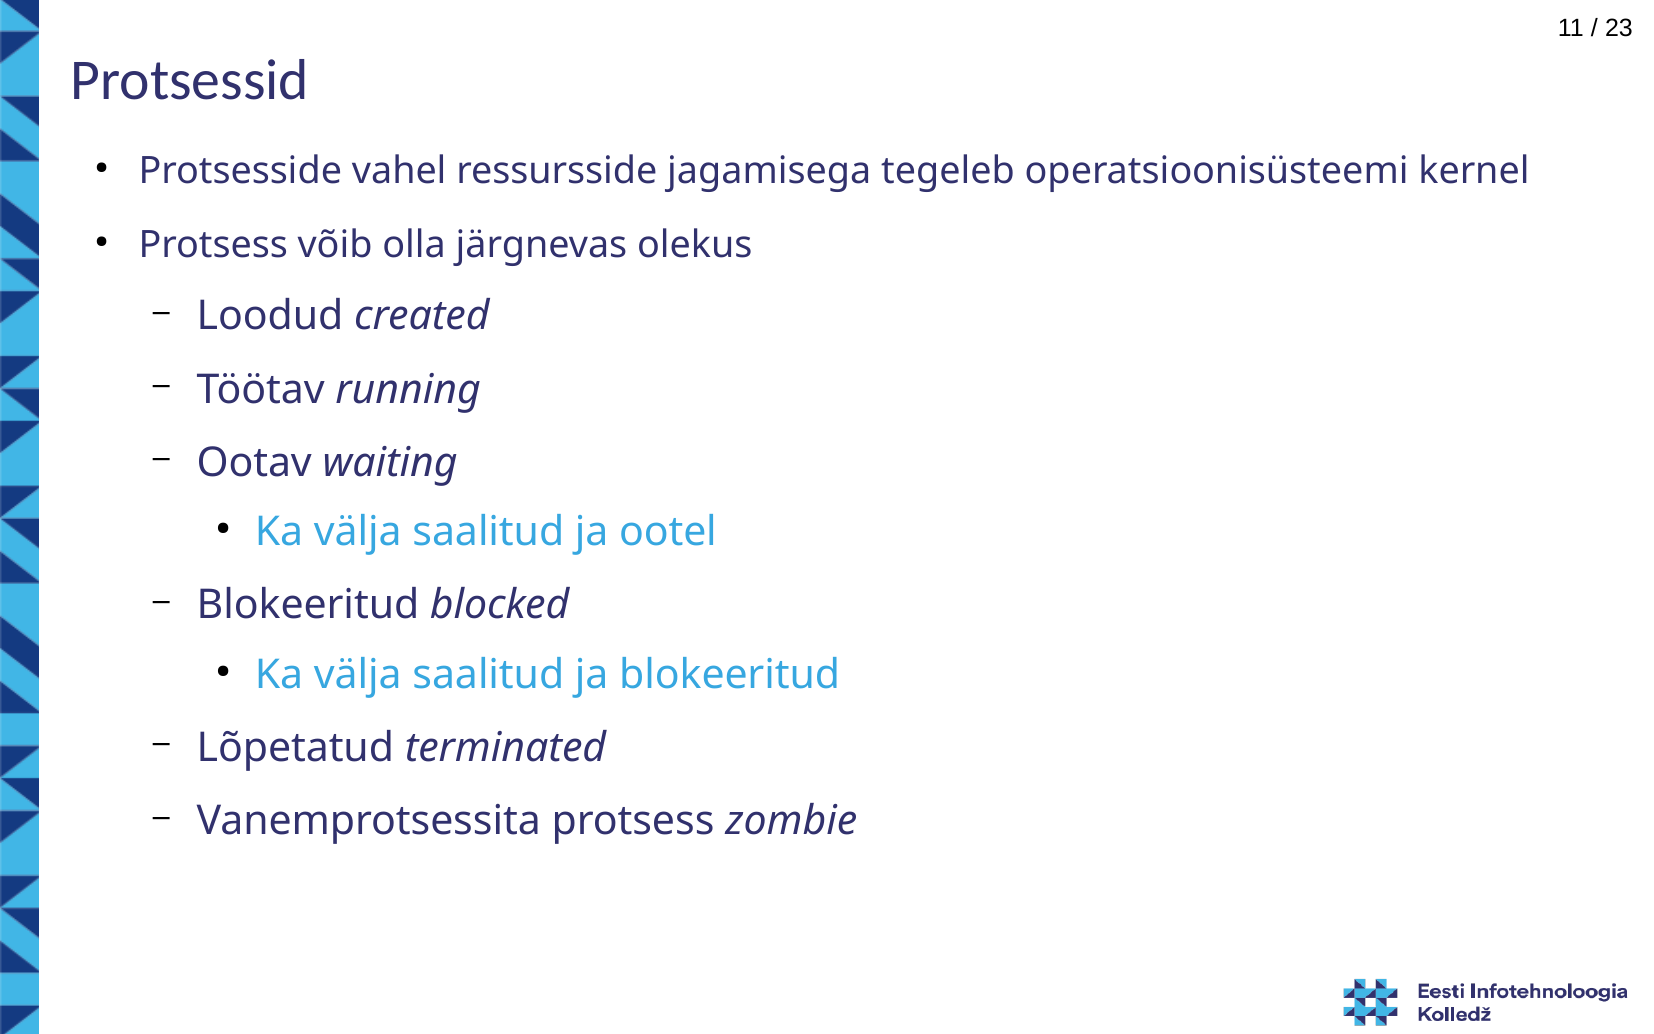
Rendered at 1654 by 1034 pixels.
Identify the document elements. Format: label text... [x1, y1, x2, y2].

list Protsesside vahel ressursside jagamisega tegeleb operatsioonisüsteemi kernel Protsess võib olla järgnevas olekus Loodud created Töötav running Ootav waiting Ka välja saalitud ja ootel Blokeeritud blocked Ka välja saalitud ja blokeeritud Lõpetatud terminated Vanemprotsessita protsess zombie [80, 143, 1536, 886]
title Protsessid [70, 41, 1630, 130]
